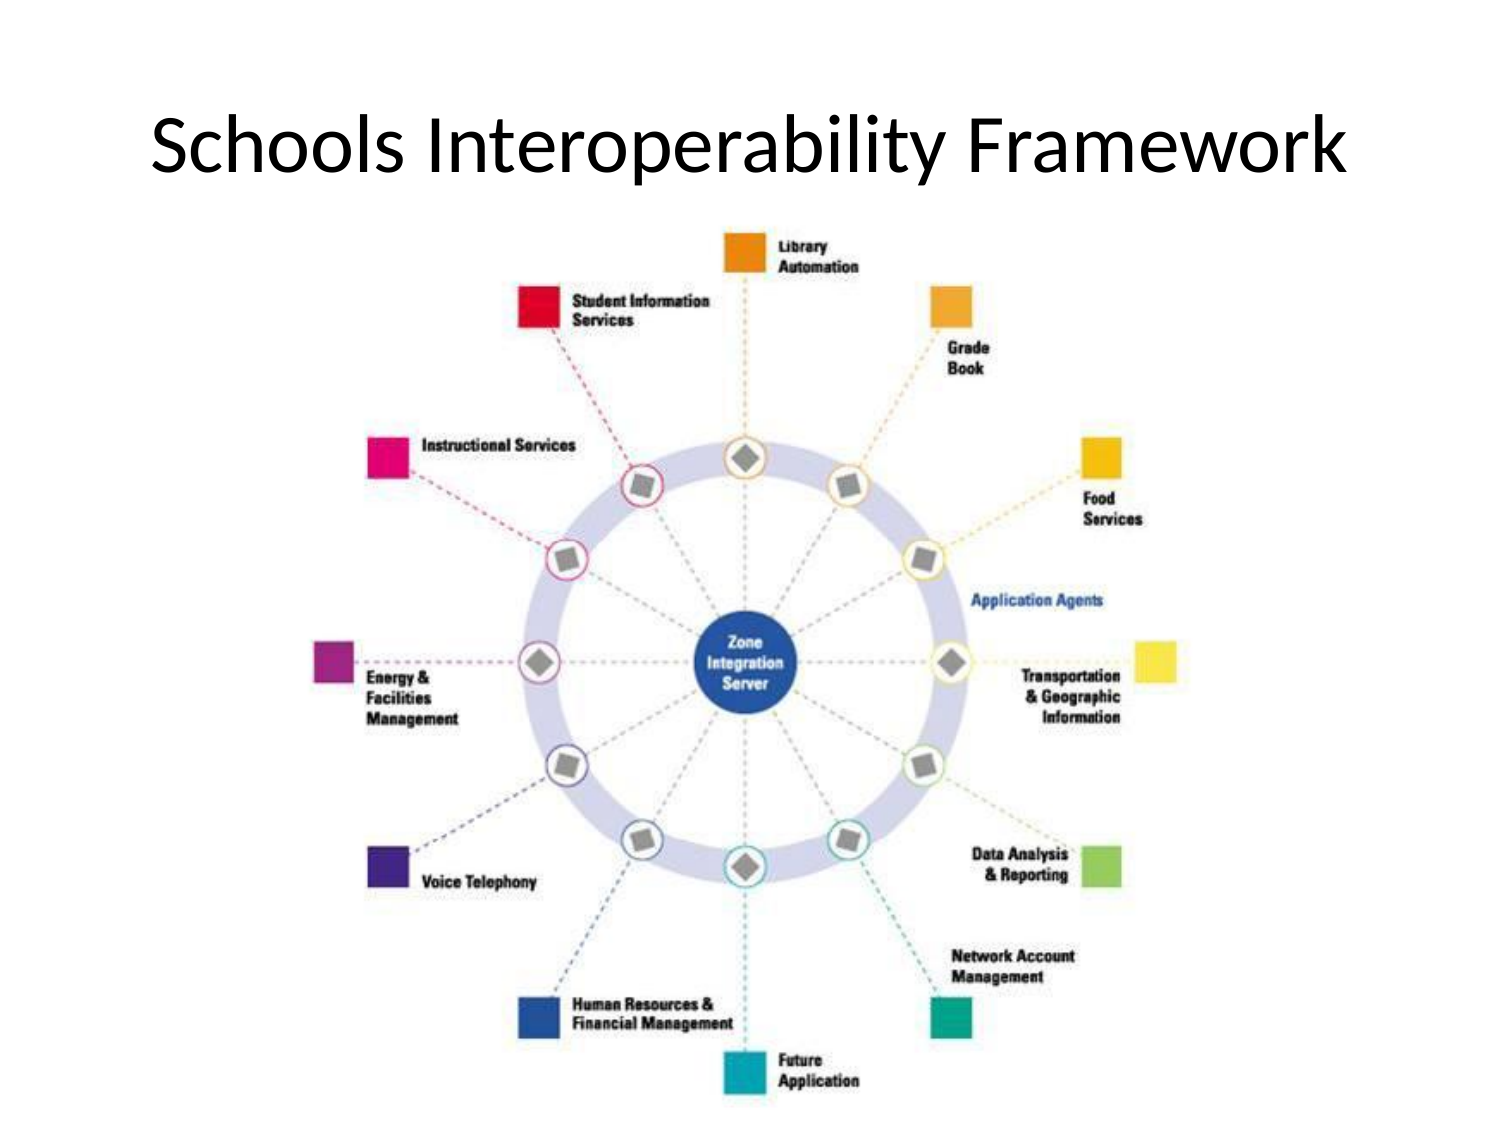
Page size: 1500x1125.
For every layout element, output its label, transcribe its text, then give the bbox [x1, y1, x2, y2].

title Schools Interoperability Framework [75, 45, 1426, 233]
picture [282, 200, 1213, 1125]
